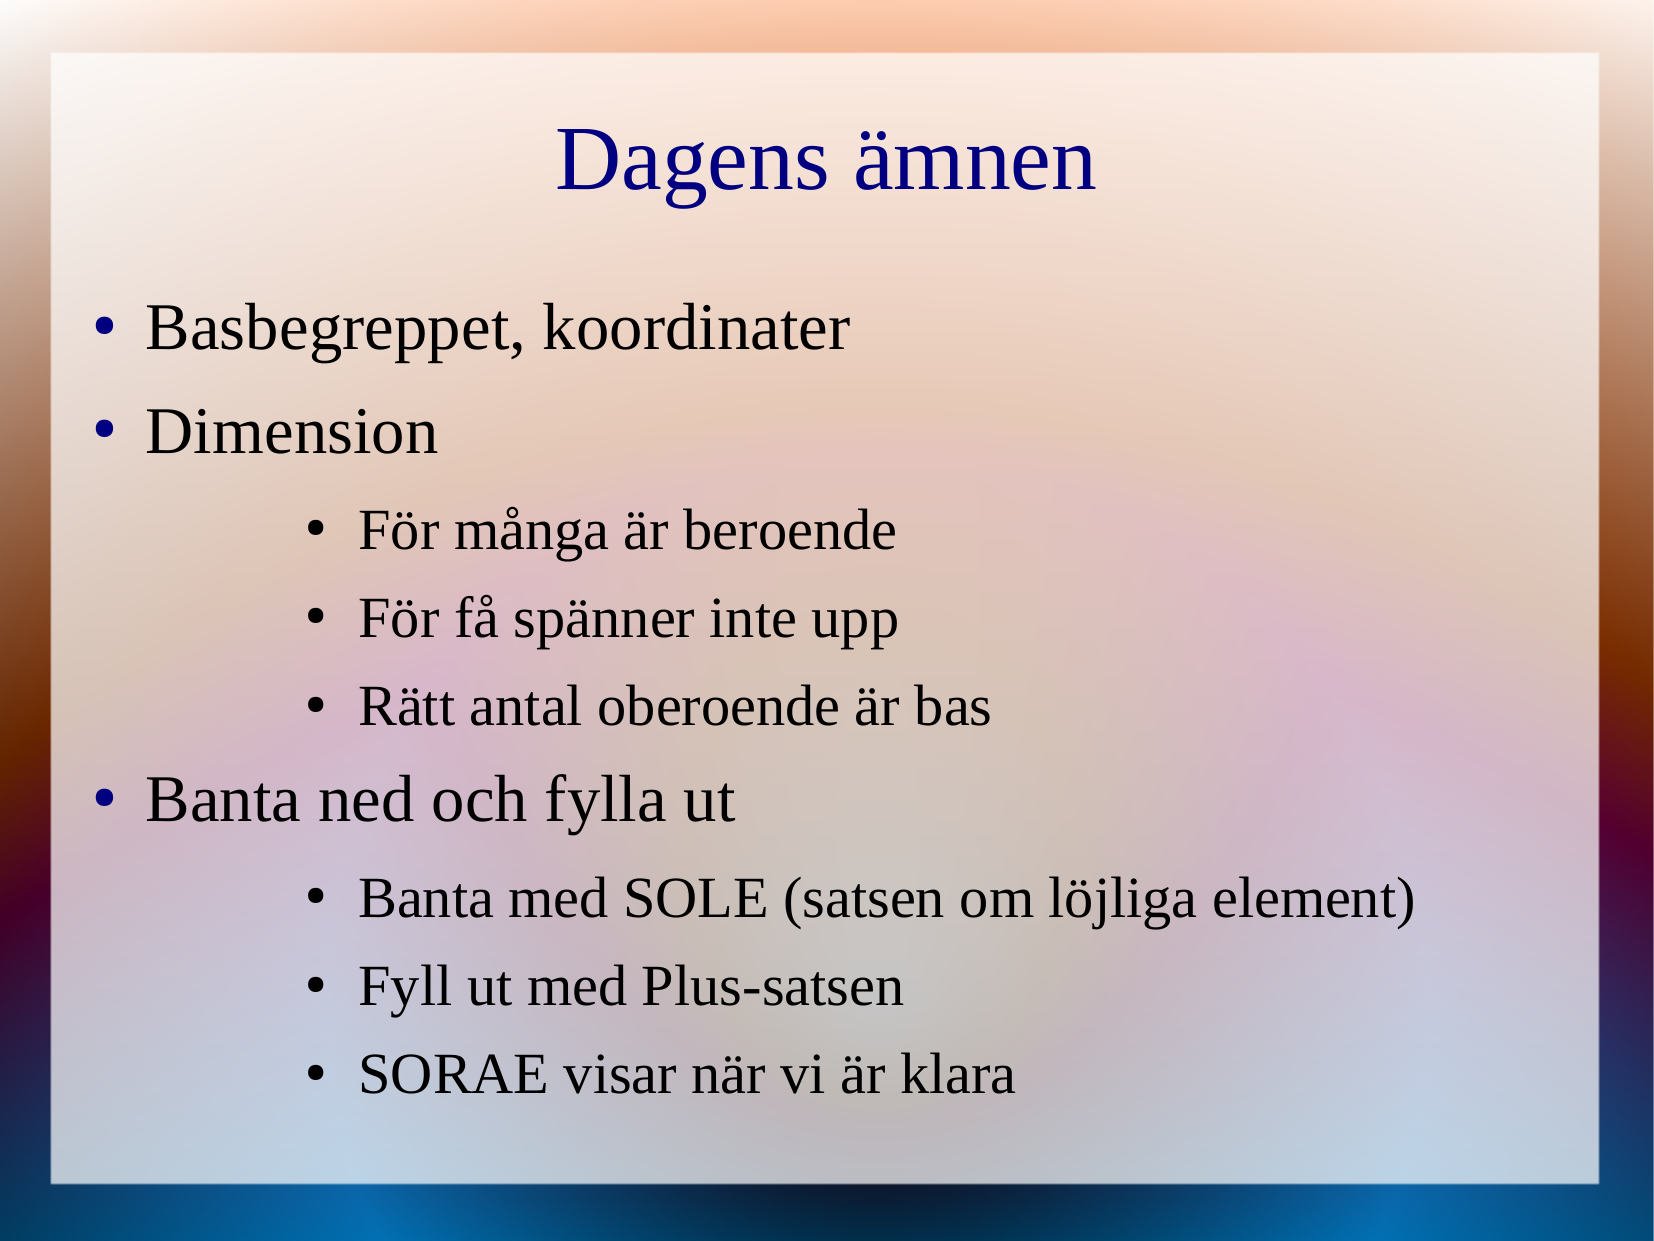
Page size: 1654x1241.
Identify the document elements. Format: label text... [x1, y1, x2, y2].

picture [0, 0, 1654, 1241]
list Basbegreppet, koordinater Dimension För många är beroende För få spänner inte upp Rätt antal oberoende är bas Banta ned och fylla ut Banta med SOLE (satsen om löjliga element) Fyll ut med Plus-satsen SORAE visar när vi är klara [75, 290, 1571, 1163]
title Dagens ämnen [82, 62, 1571, 256]
